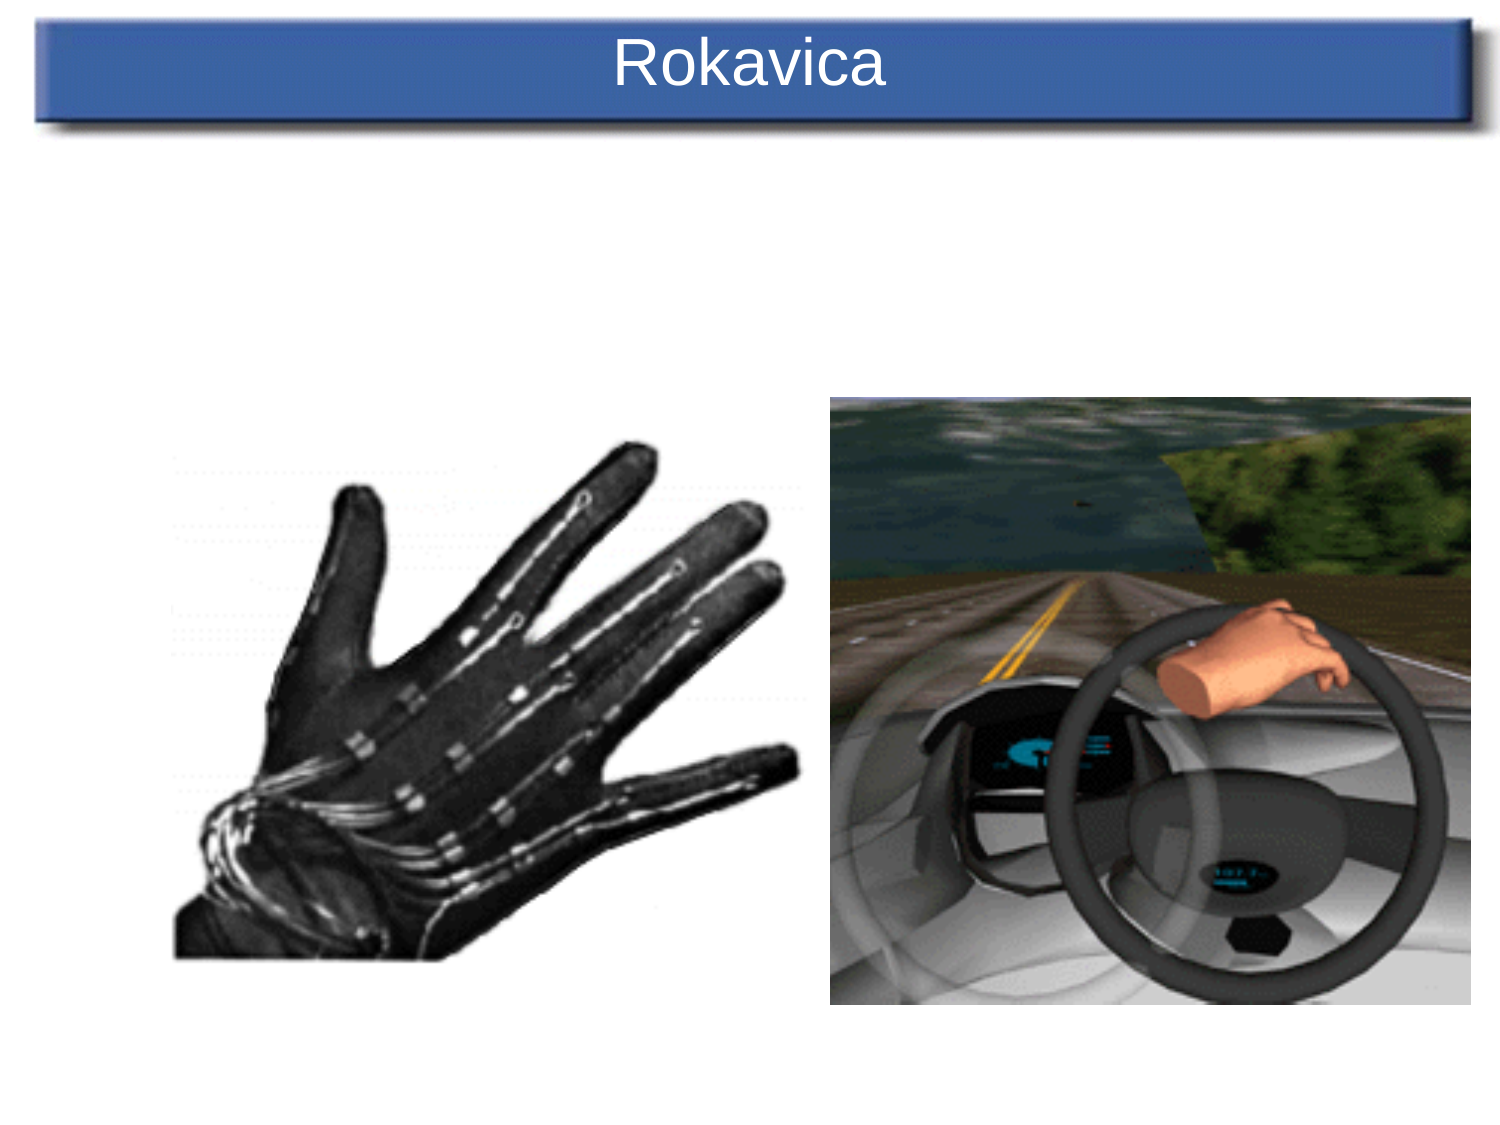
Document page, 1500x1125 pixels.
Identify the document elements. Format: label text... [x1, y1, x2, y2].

picture [33, 15, 1500, 142]
picture [830, 397, 1471, 1005]
title Rokavica [112, 0, 1388, 119]
picture [171, 398, 810, 1005]
